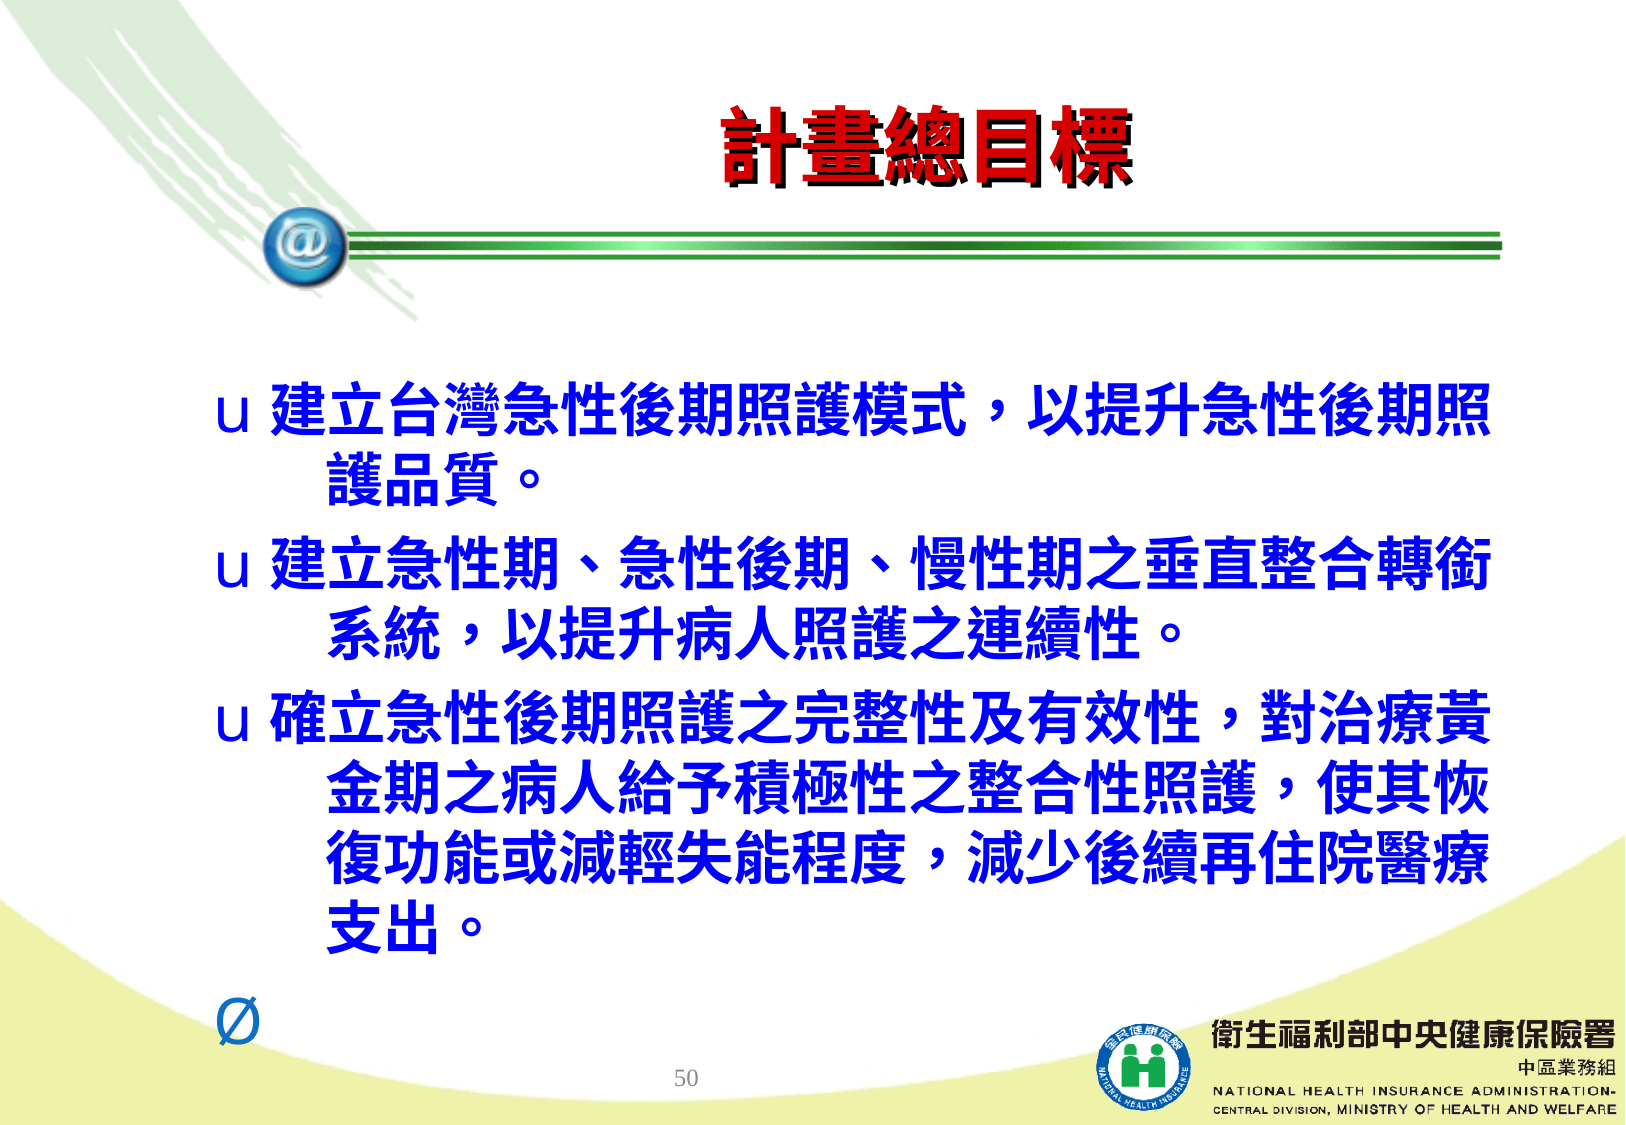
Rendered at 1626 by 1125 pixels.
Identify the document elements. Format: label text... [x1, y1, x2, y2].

text_box [658, 1046, 1039, 1107]
title 計畫總目標 [304, 78, 1544, 209]
list 建立台灣急性後期照護模式，以提升急性後期照護品質。 建立急性期、急性後期、慢性期之垂直整合轉銜系統，以提升病人照護之連續性。 確立急性後期照護之完整性及有效性，對治療黃金期之病人給予積極性之整合性照護，使其恢復功能或減輕失能程度，減少後續再住院醫療支出。 [198, 365, 1549, 1094]
